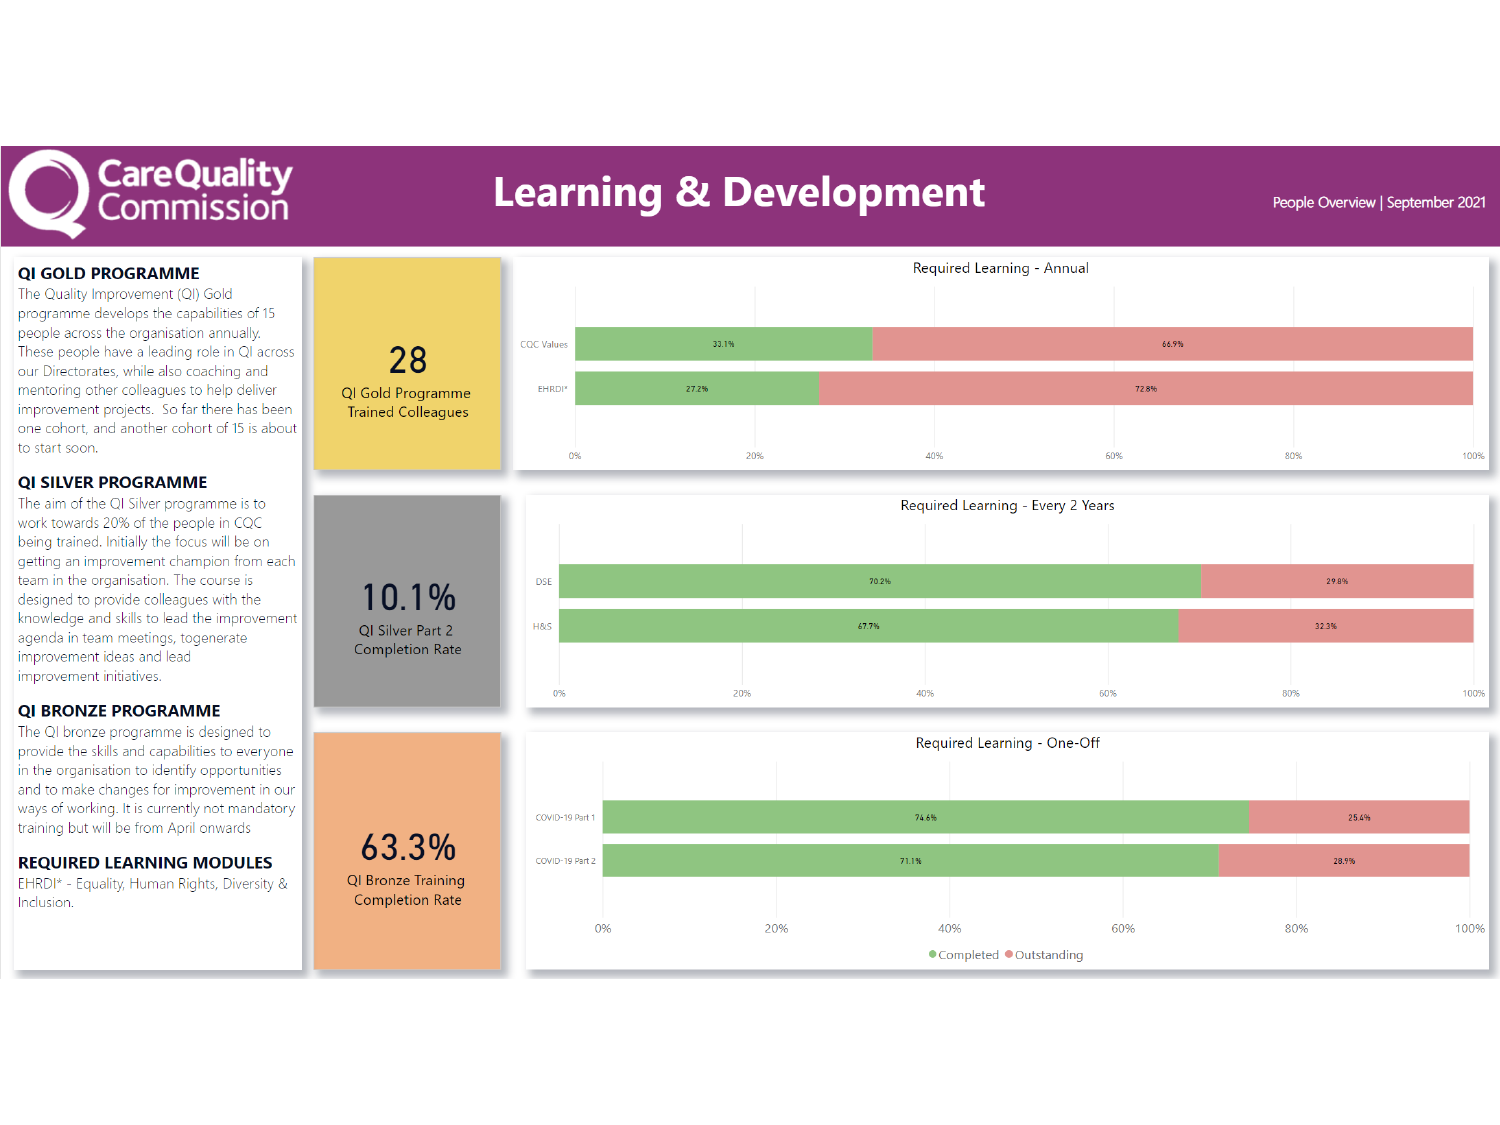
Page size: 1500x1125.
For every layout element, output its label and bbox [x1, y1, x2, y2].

picture [0, 146, 1500, 979]
